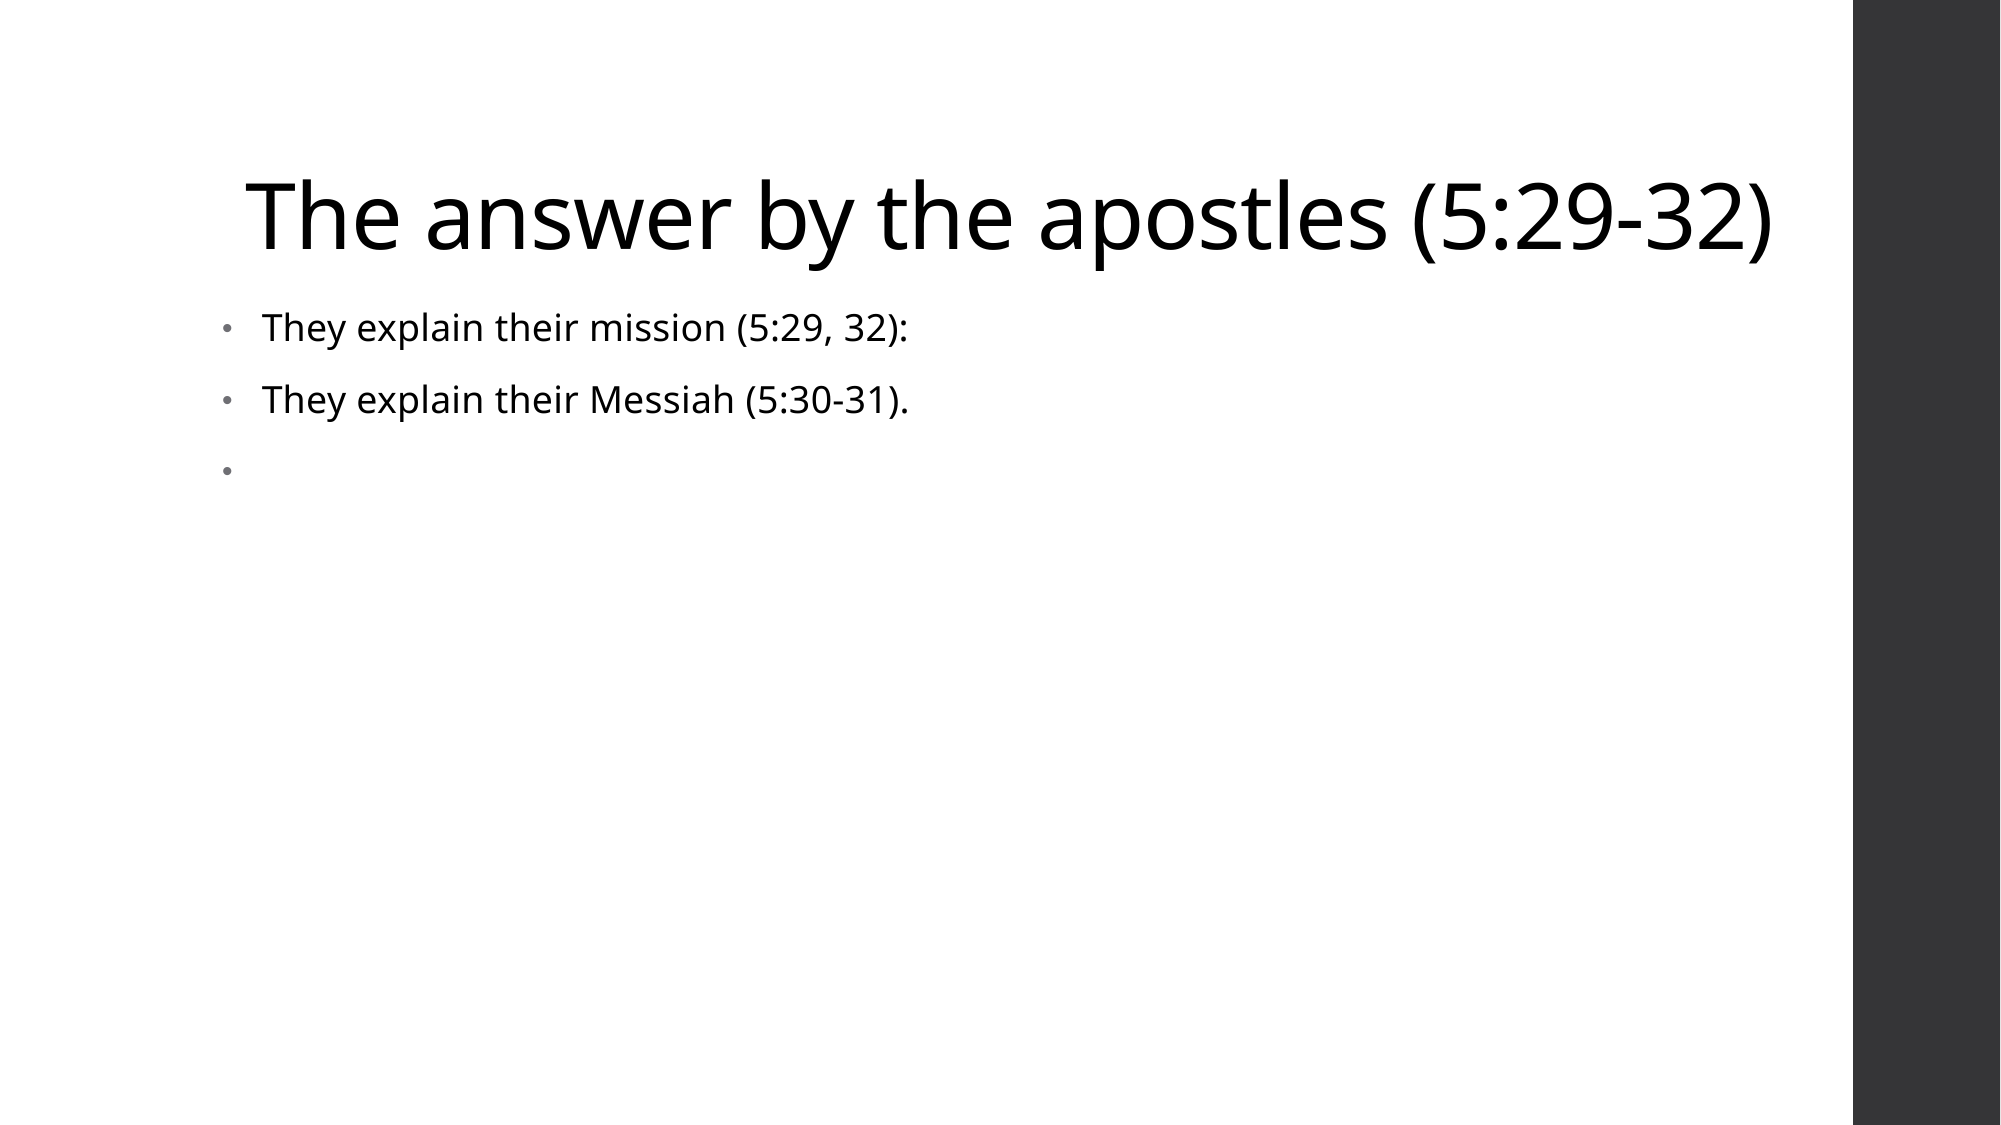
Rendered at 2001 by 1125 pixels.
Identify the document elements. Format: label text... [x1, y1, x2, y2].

list They explain their mission (5:29, 32): They explain their Messiah (5:30-31). [206, 299, 1617, 1014]
title The answer by the apostles (5:29-32) [206, 60, 1797, 278]
